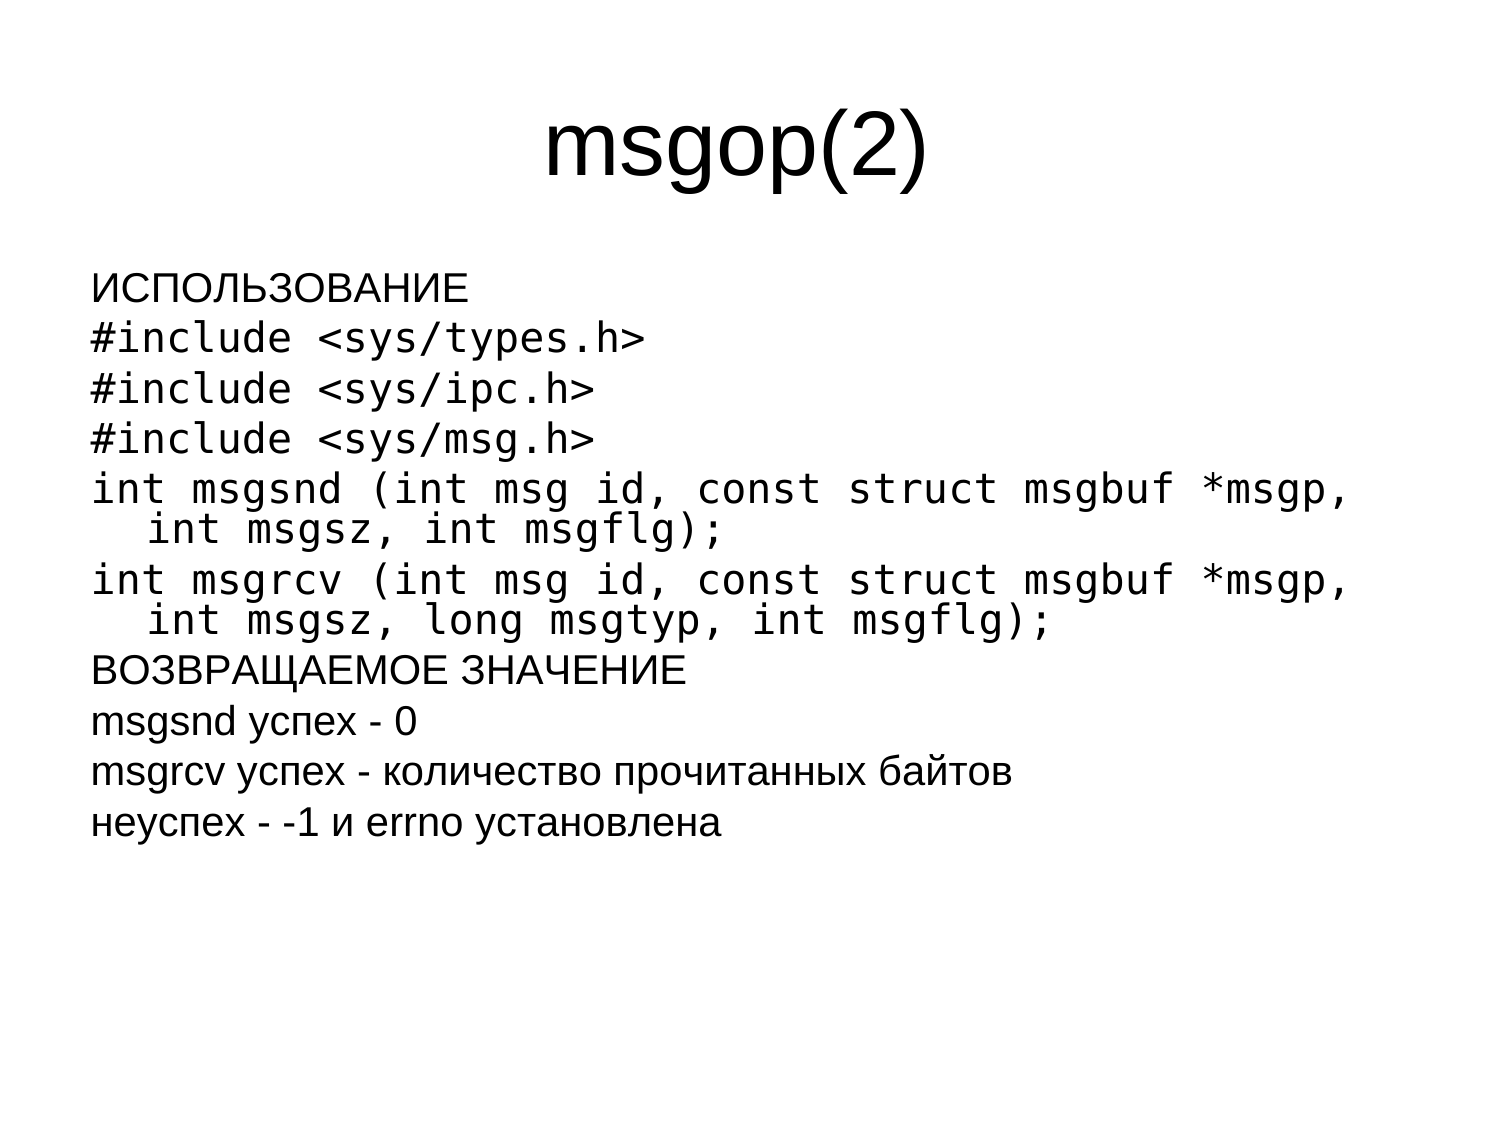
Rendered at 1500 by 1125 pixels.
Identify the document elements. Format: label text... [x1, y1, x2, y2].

title msgop(2) [75, 45, 1426, 233]
list ИСПОЛЬЗОВАНИЕ #include <sys/types.h> #include <sys/ipc.h> #include <sys/msg.h> int msgsnd (int msg id, const struct msgbuf *msgp, int msgsz, int msgflg); int msgrcv (int msg id, const struct msgbuf *msgp, int msgsz, long msgtyp, int msgflg); ВОЗВРАЩАЕМОЕ ЗНАЧЕНИЕ msgsnd успех - 0 msgrcv успех - количество прочитанных байтов неуспех - -1 и errno установлена [75, 262, 1426, 1005]
